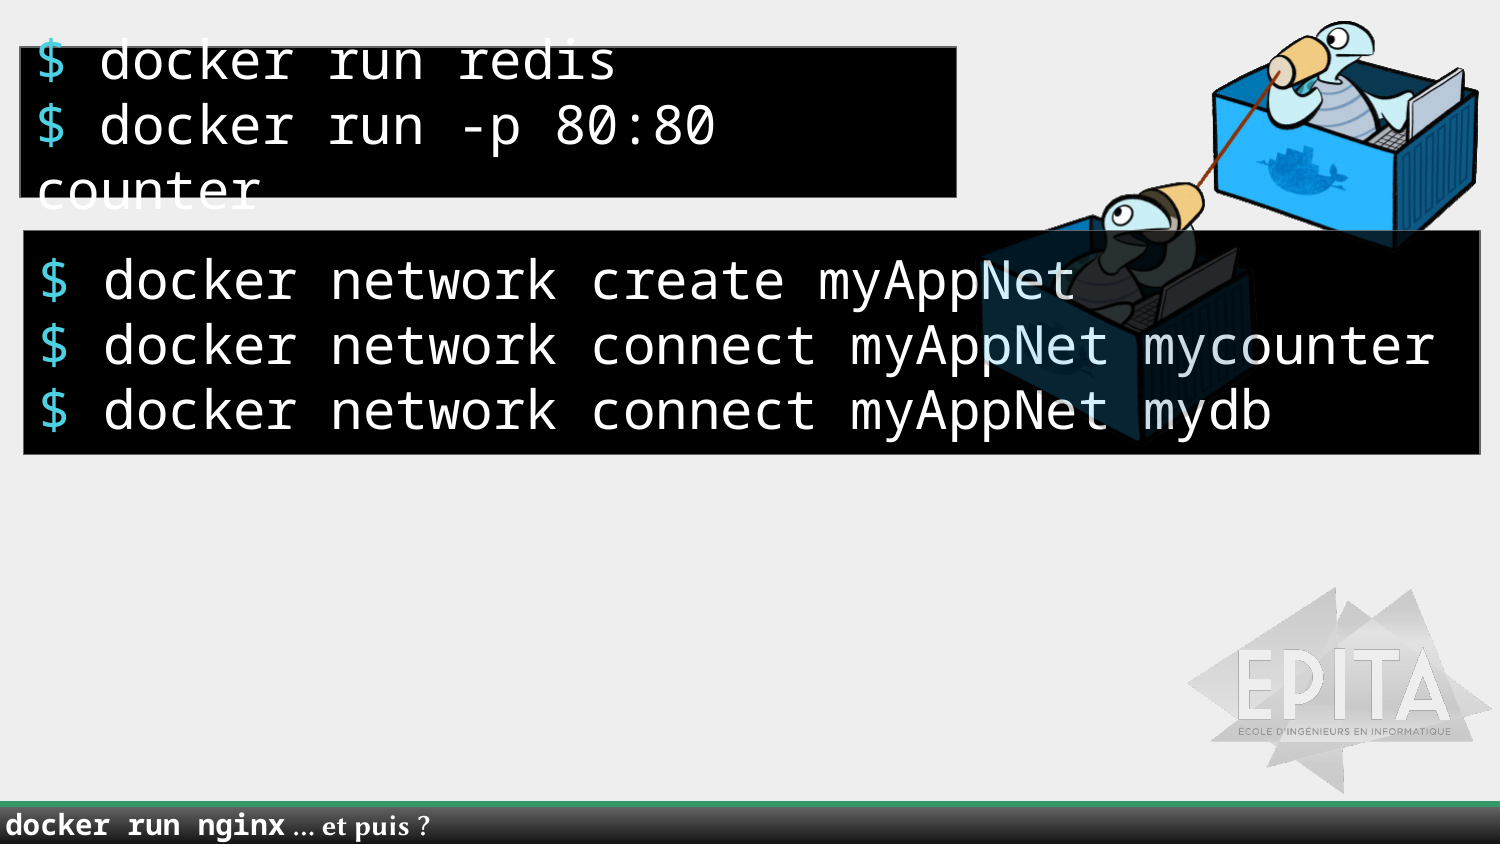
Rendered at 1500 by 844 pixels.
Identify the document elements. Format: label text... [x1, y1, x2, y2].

title docker run nginx … et puis ? [5, 801, 1075, 844]
picture [1187, 587, 1492, 794]
picture [972, 17, 1482, 449]
text_box $ docker network create myAppNet $ docker network connect myAppNet mycounter $ docker network connect myAppNet mydb [23, 230, 1480, 455]
text_box $ docker run redis $ docker run -p 80:80 counter [20, 47, 957, 198]
